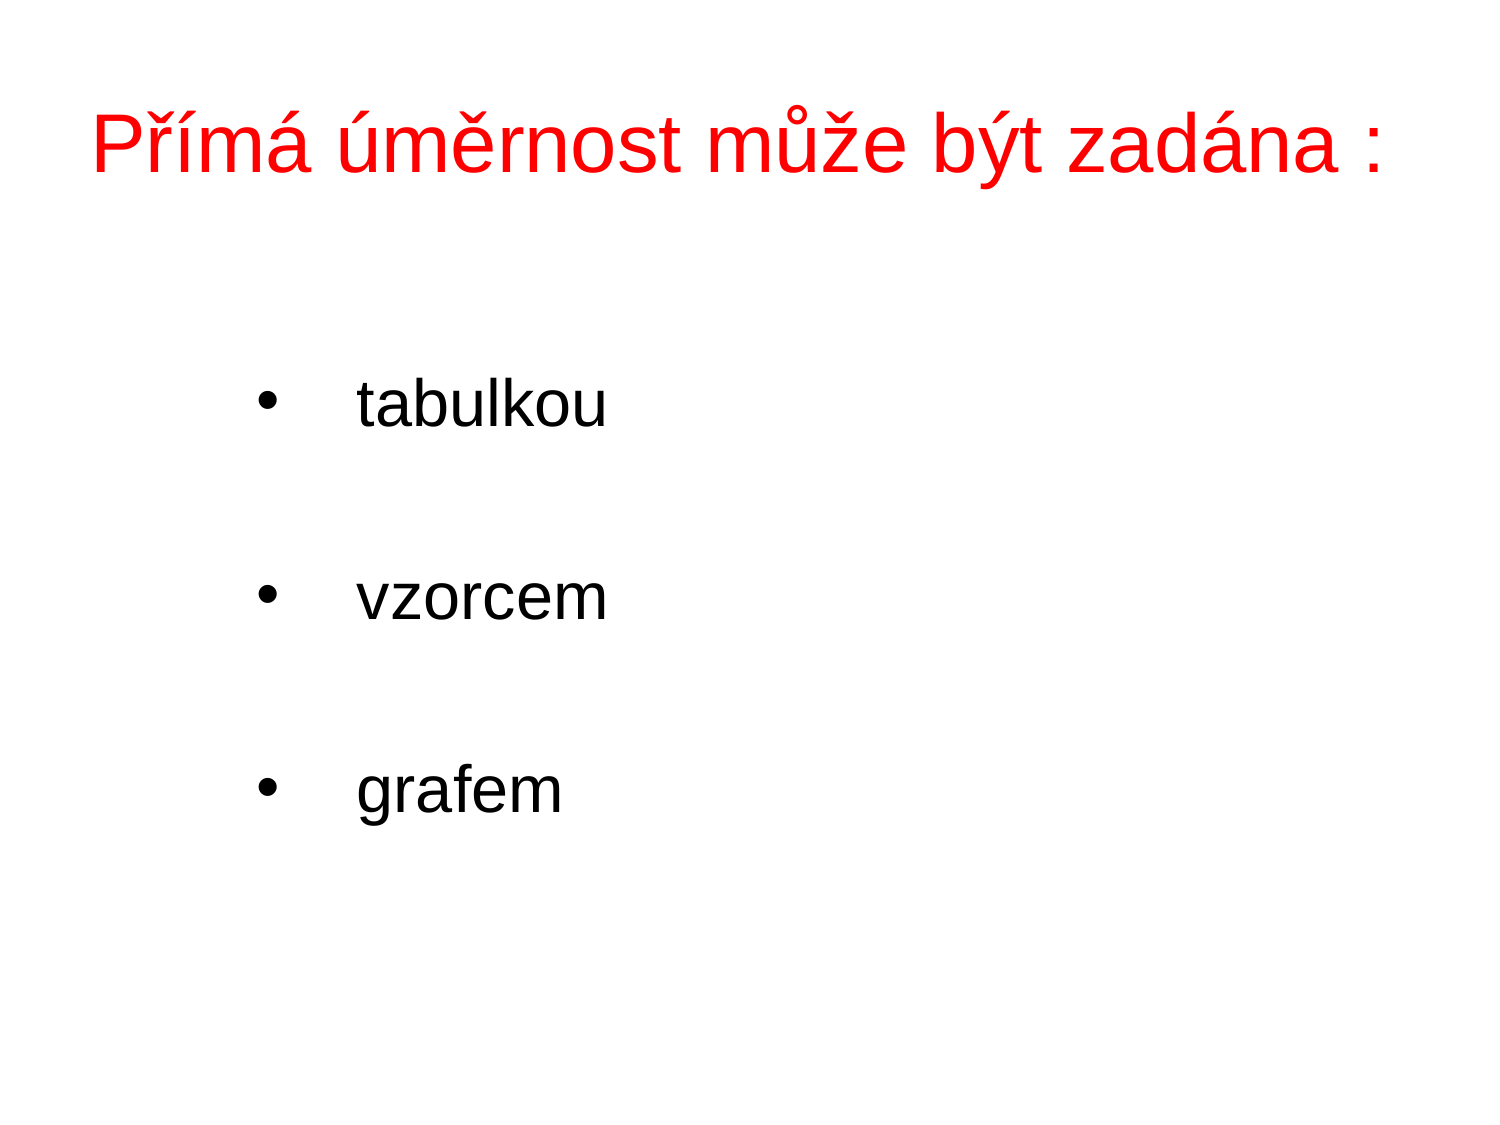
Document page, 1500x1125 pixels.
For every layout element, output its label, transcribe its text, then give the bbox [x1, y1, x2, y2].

list tabulkou vzorcem grafem [242, 255, 1425, 1005]
title Přímá úměrnost může být zadána : [75, 45, 1426, 233]
